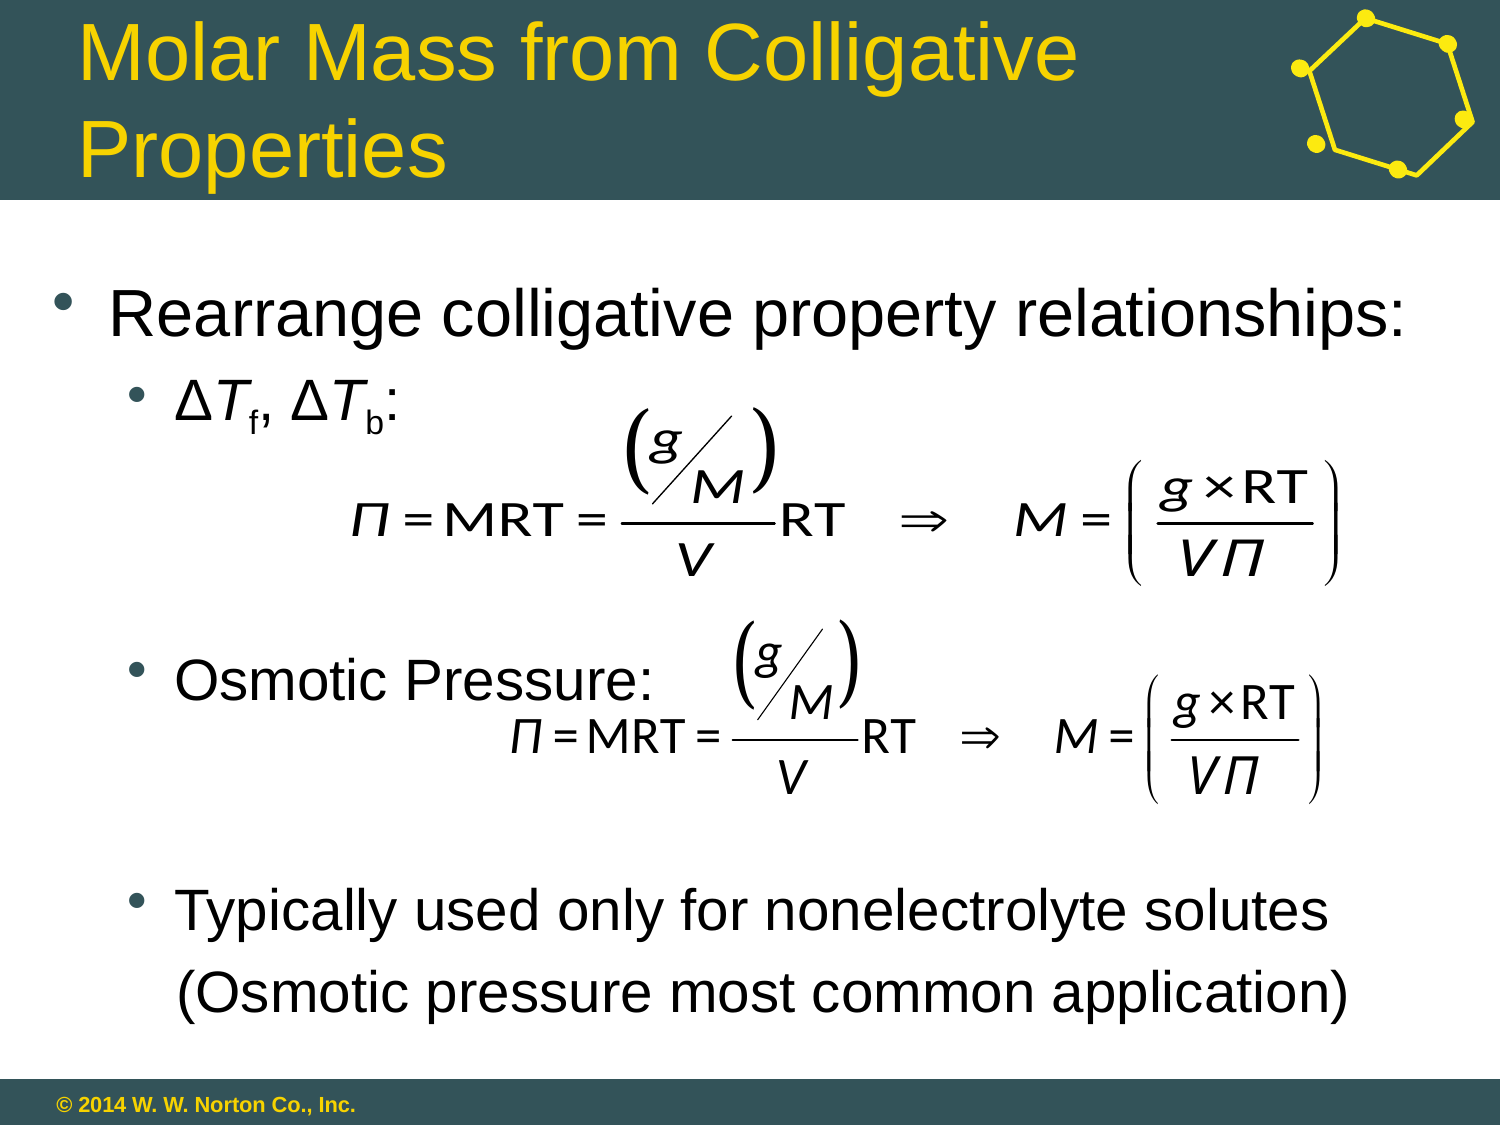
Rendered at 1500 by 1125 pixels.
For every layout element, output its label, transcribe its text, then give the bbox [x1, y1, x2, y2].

title Molar Mass from Colligative Properties [62, 0, 1425, 218]
list Rearrange colligative property relationships: ΔTf, ΔTb: Osmotic Pressure: Typically used only for nonelectrolyte solutes (Osmotic pressure most common application) [37, 262, 1425, 963]
chart [502, 612, 1335, 815]
chart [341, 399, 1357, 596]
